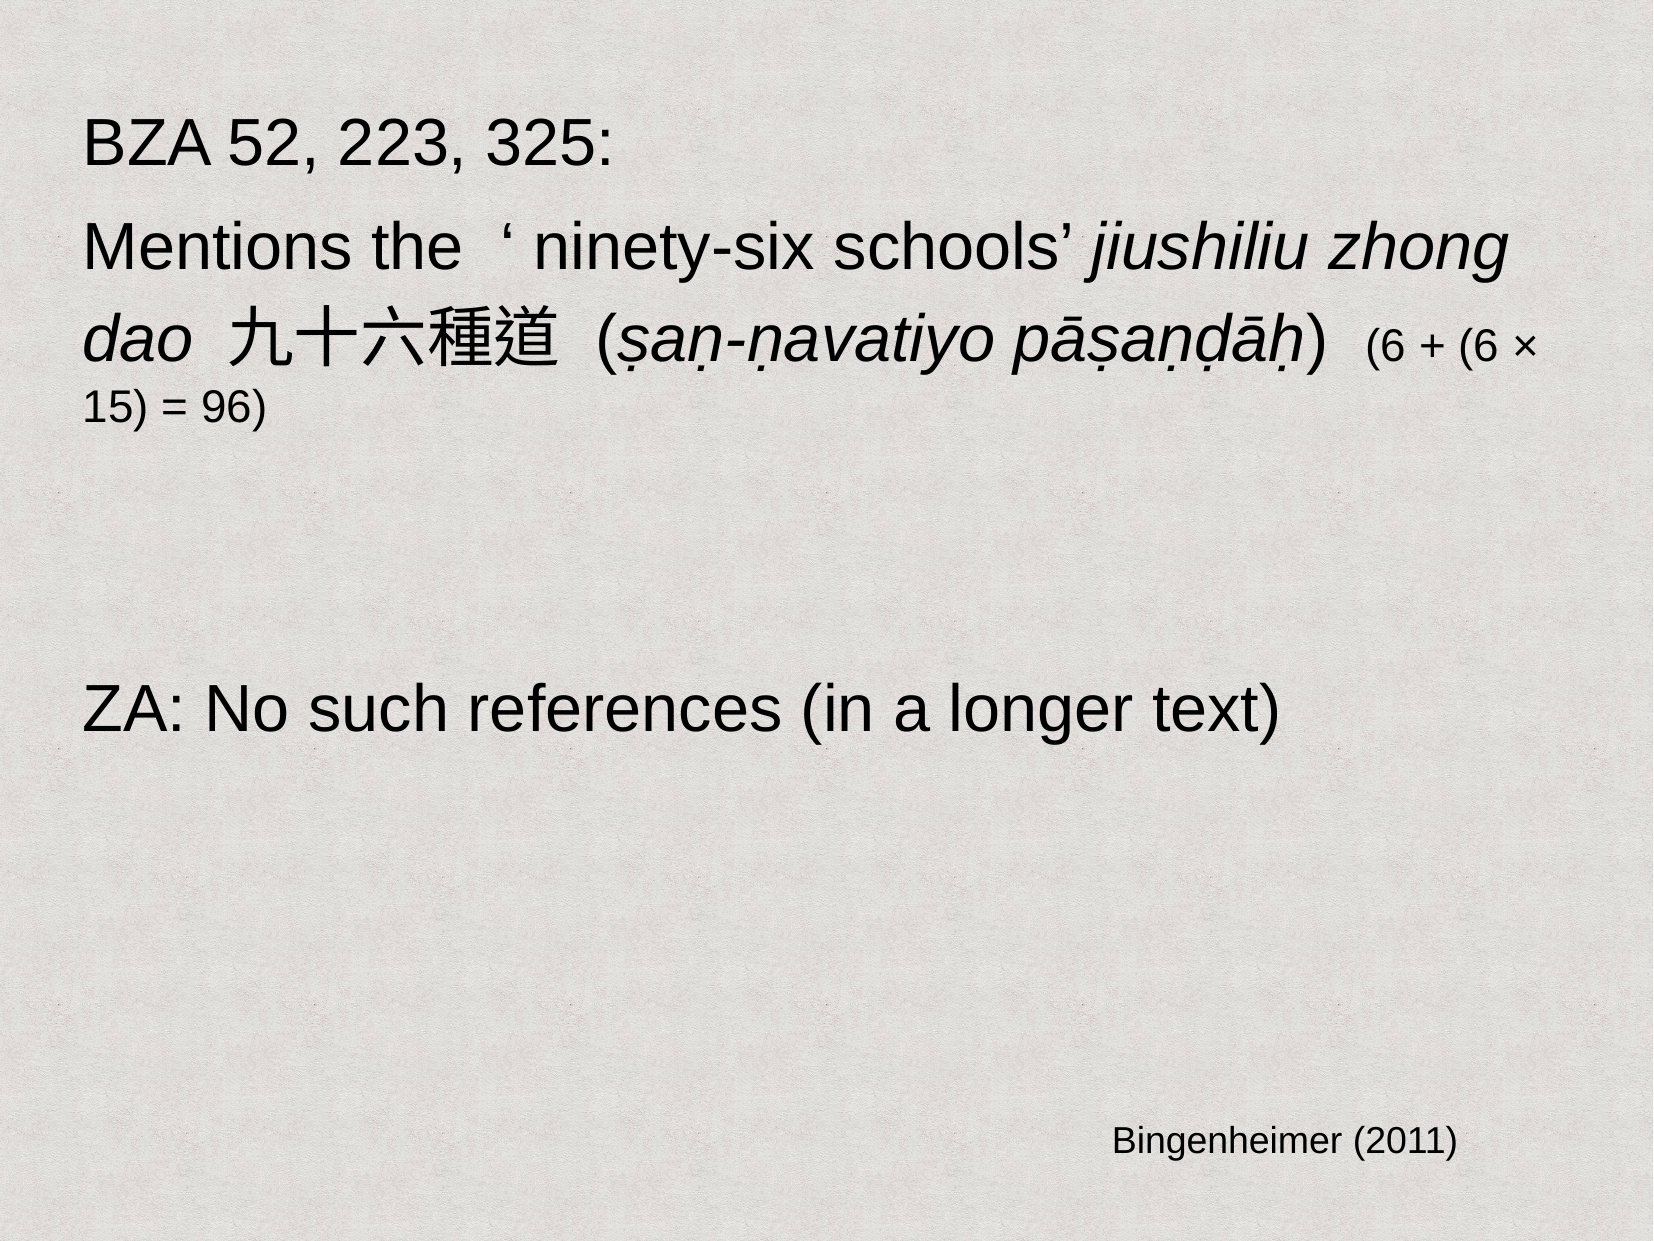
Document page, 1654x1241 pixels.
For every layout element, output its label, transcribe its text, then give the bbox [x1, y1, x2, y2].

list BZA 52, 223, 325: Mentions the ‘ ninety-six schools’ jiushiliu zhong dao 九十六種道 (ṣaṇ-ṇavatiyo pāṣaṇḍāḥ) (6 + (6 × 15) = 96) ZA: No such references (in a longer text) [82, 105, 1571, 1156]
text_box Bingenheimer (2011) [1097, 1112, 1571, 1170]
picture [0, 0, 1654, 1241]
